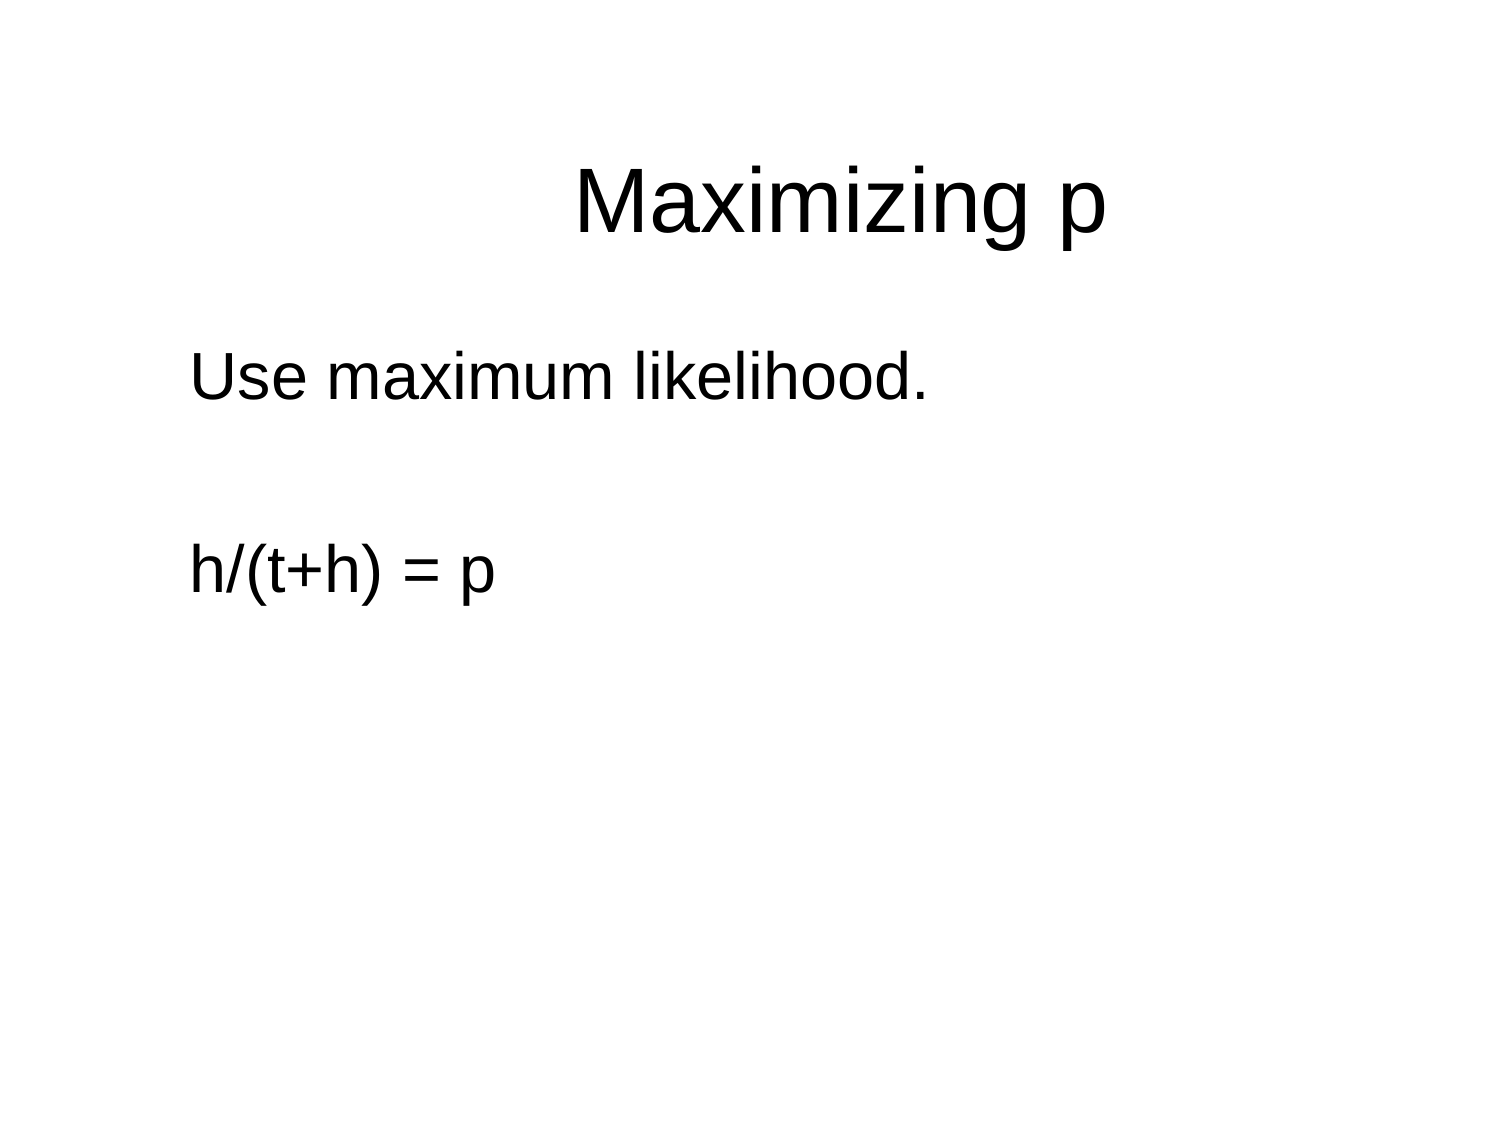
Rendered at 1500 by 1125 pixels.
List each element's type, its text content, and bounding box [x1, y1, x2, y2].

list Use maximum likelihood. h/(t+h) = p [174, 324, 1463, 1001]
title Maximizing p [187, 133, 1463, 259]
